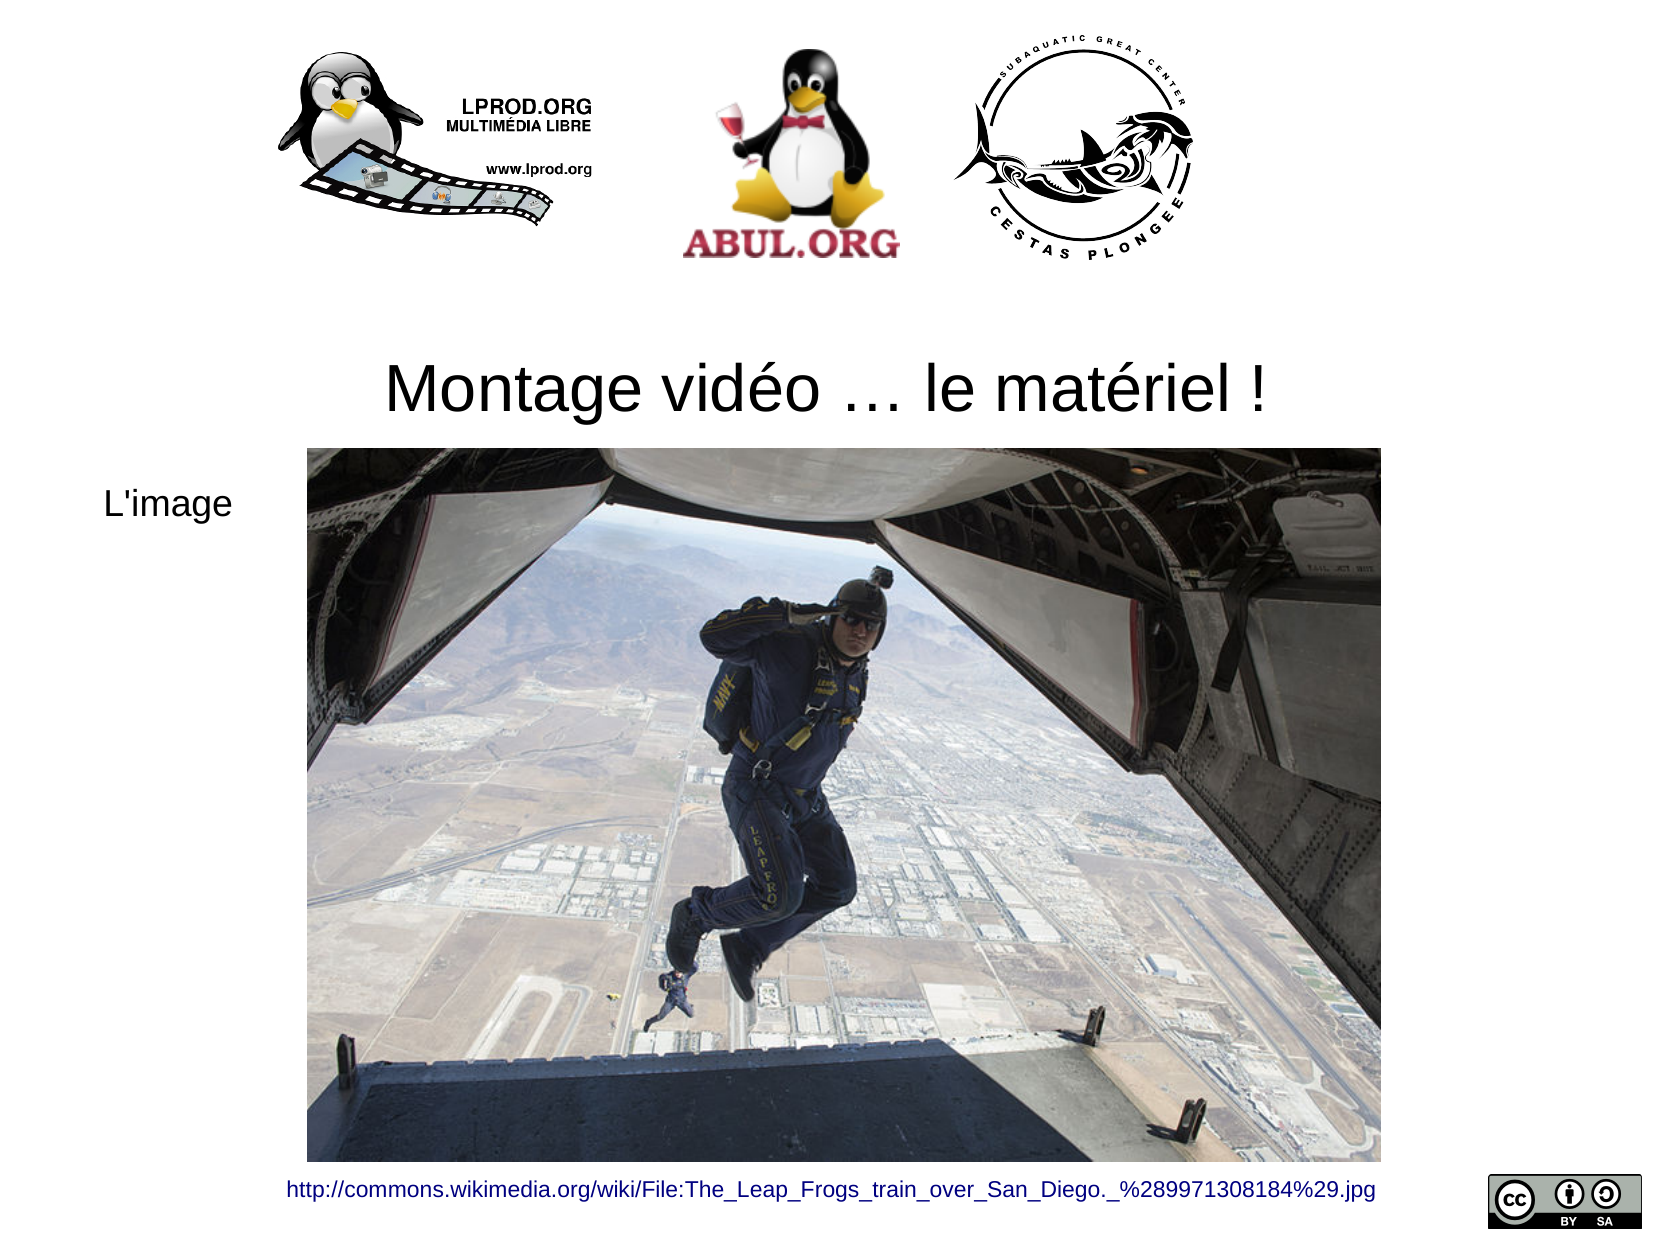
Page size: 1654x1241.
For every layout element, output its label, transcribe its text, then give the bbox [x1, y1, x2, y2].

picture [683, 49, 900, 258]
picture [307, 448, 1381, 1162]
text_box http://commons.wikimedia.org/wiki/File:The_Leap_Frogs_train_over_San_Diego._%289971308184%29.jpg [271, 1169, 1394, 1215]
picture [953, 35, 1193, 260]
subtitle Montage vidéo … le matériel ! [82, 290, 1571, 1010]
picture [276, 50, 603, 258]
picture [1488, 1174, 1642, 1229]
text_box L'image [88, 474, 249, 532]
